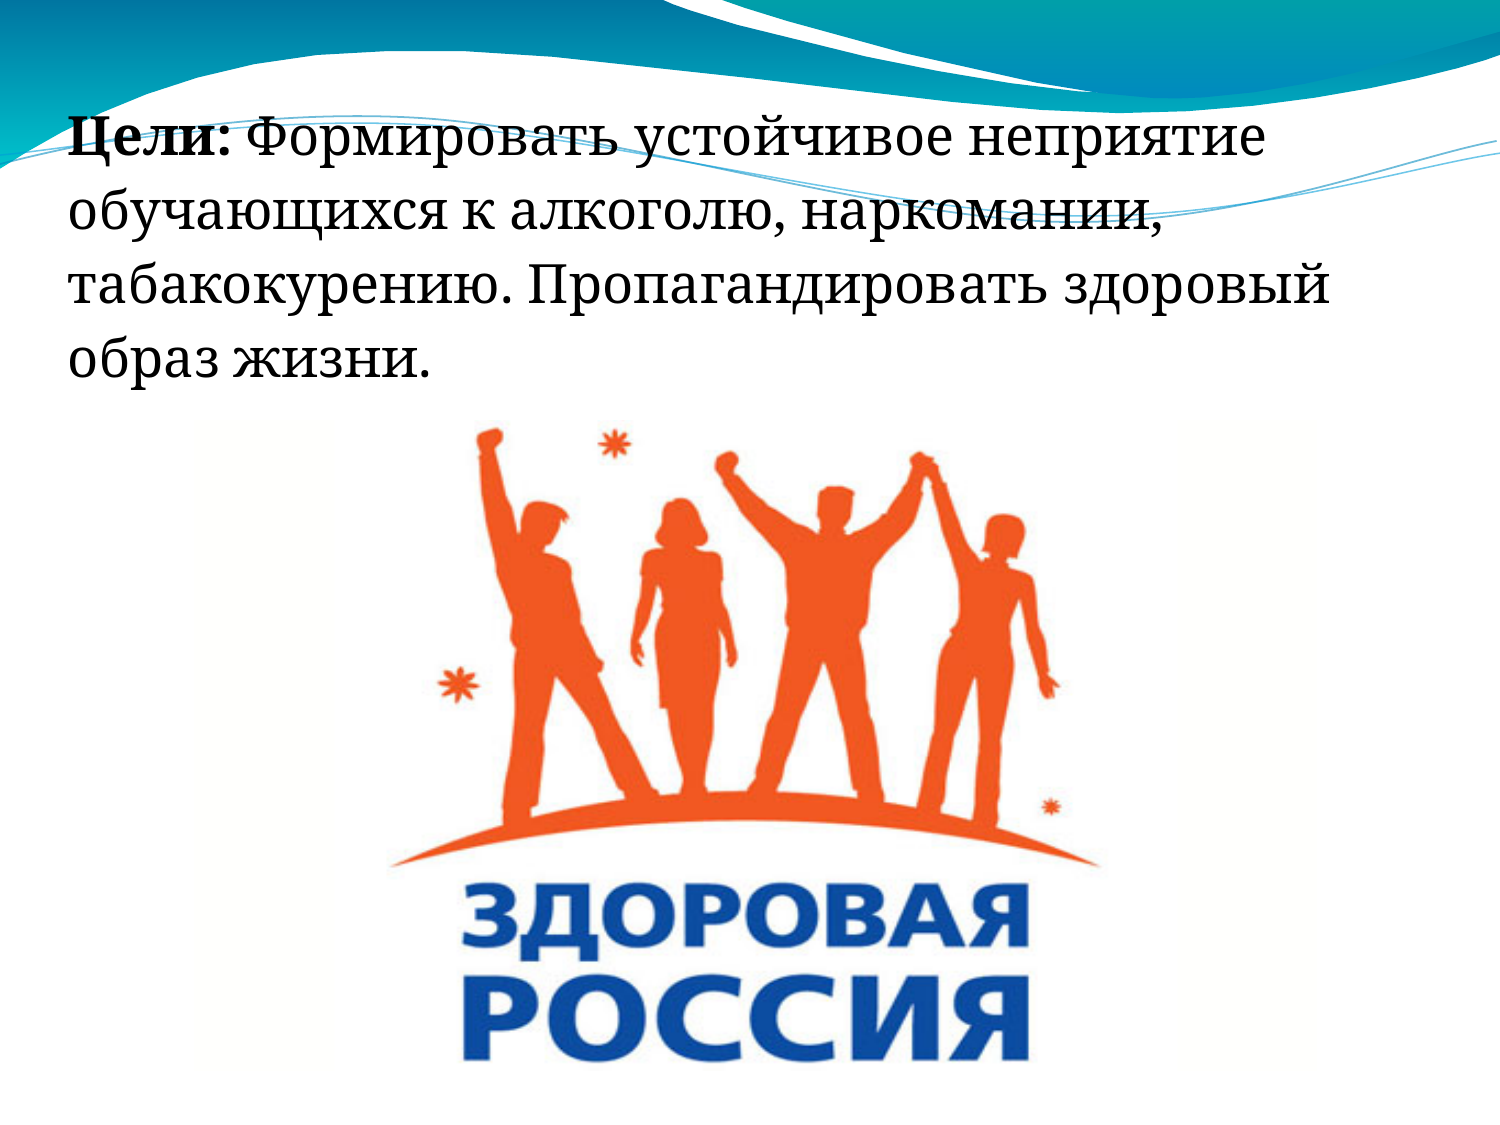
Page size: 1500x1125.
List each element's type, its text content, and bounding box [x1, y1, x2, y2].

picture [194, 420, 1317, 1071]
list Цели: Формировать устойчивое неприятие обучающихся к алкоголю, наркомании, табакокурению. Пропагандировать здоровый образ жизни. [53, 90, 1404, 430]
